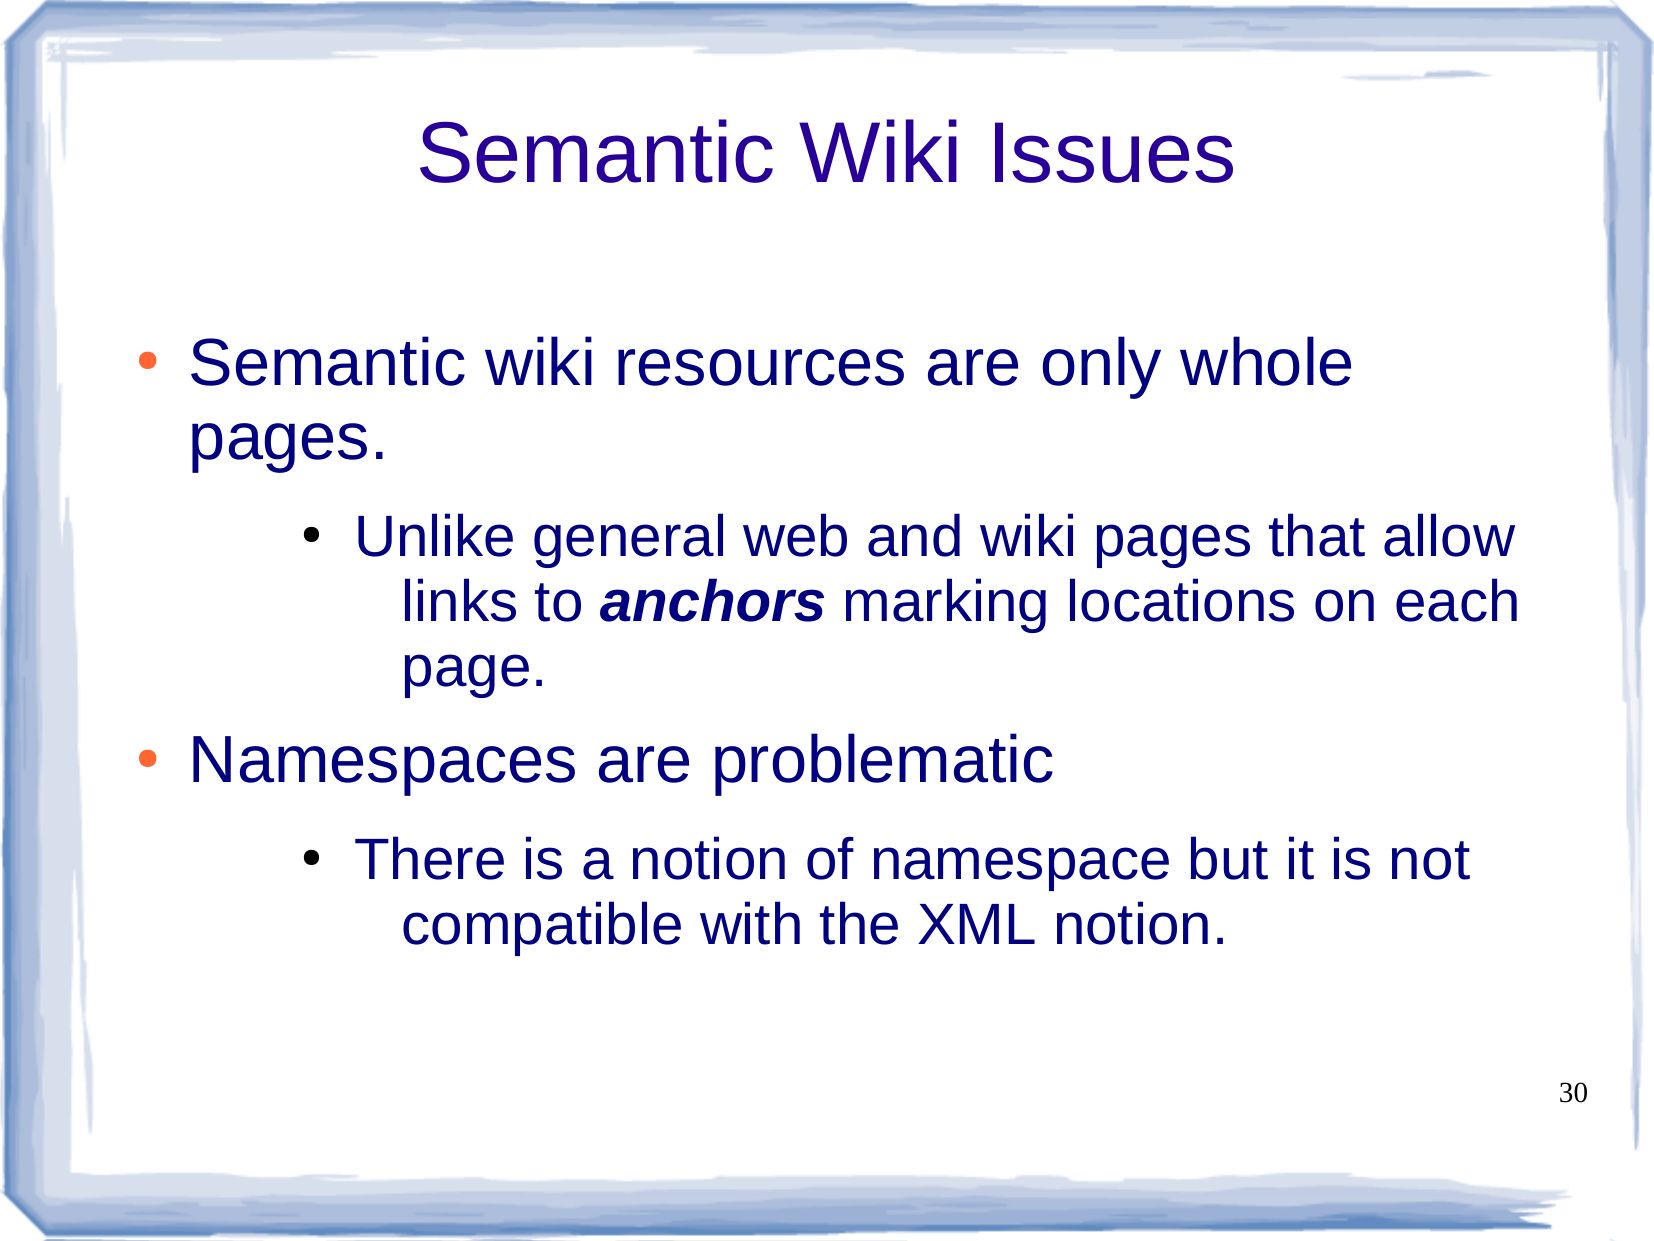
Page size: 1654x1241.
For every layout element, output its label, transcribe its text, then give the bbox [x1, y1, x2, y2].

list Semantic wiki resources are only whole pages. Unlike general web and wiki pages that allow links to anchors marking locations on each page. Namespaces are problematic There is a notion of namespace but it is not compatible with the XML notion. [118, 324, 1571, 1144]
picture [0, 0, 1654, 1241]
title Semantic Wiki Issues [82, 49, 1571, 257]
